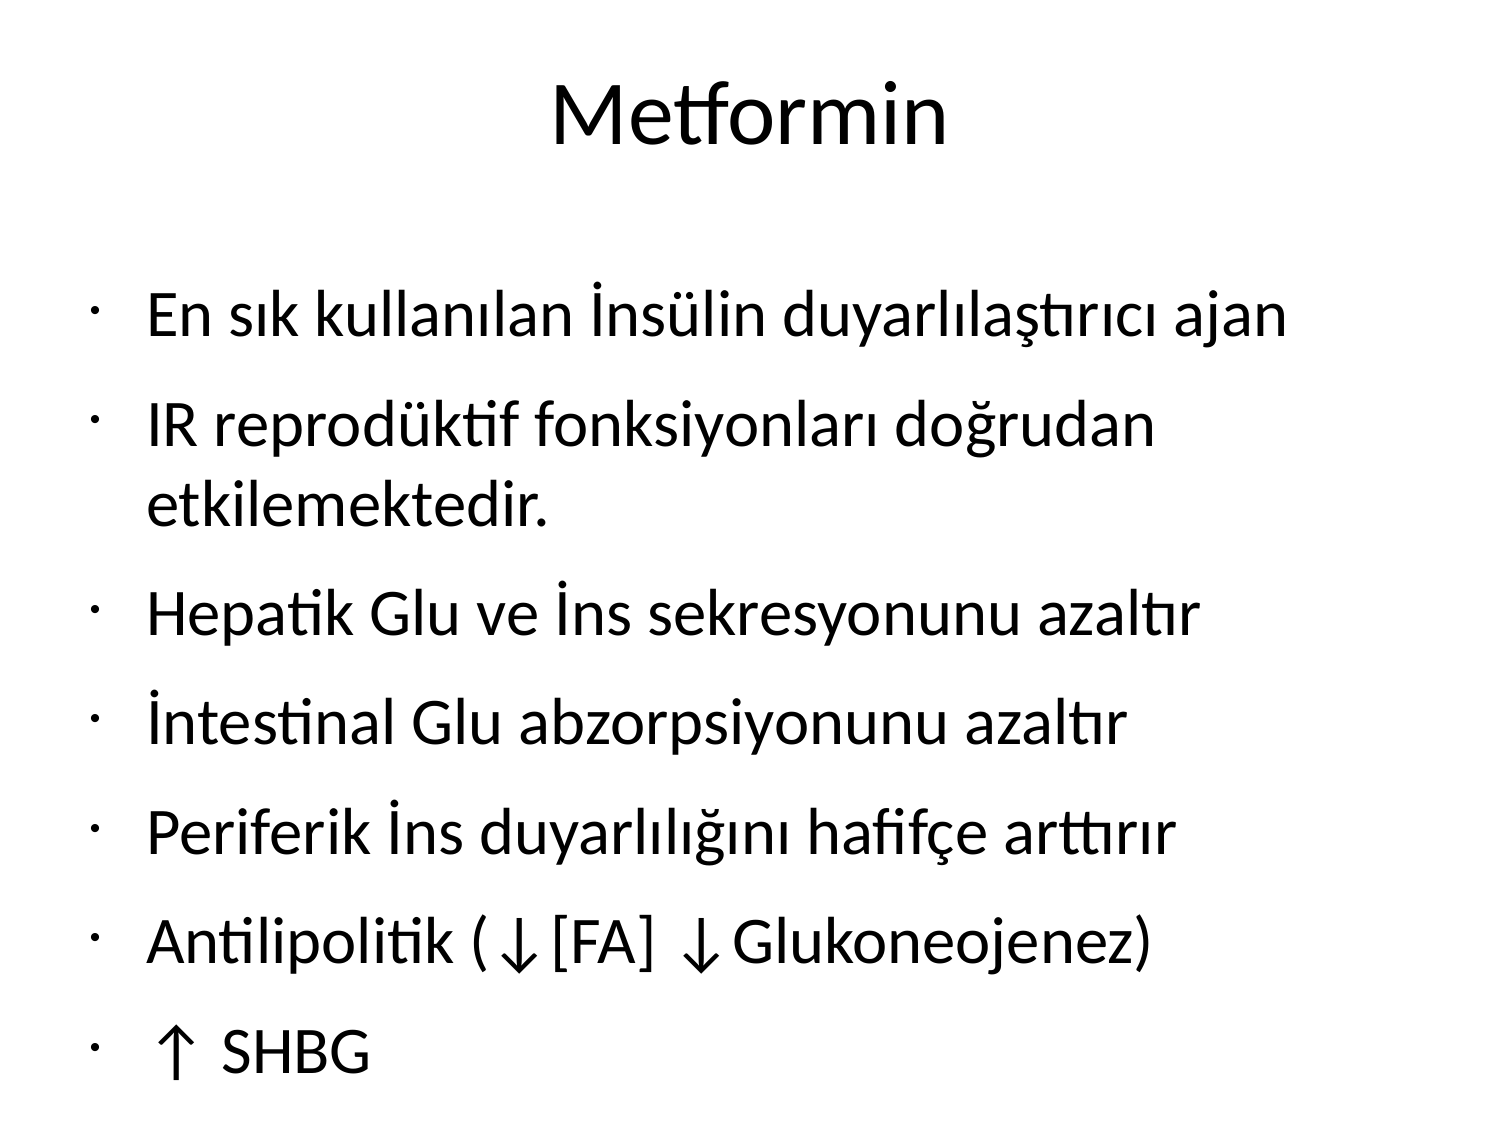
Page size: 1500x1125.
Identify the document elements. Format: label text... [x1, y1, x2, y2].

list En sık kullanılan İnsülin duyarlılaştırıcı ajan IR reprodüktif fonksiyonları doğrudan etkilemektedir. Hepatik Glu ve İns sekresyonunu azaltır İntestinal Glu abzorpsiyonunu azaltır Periferik İns duyarlılığını hafifçe arttırır Antilipolitik (↓[FA] ↓Glukoneojenez) ↑ SHBG [75, 262, 1425, 1005]
title Metformin [75, 45, 1425, 233]
